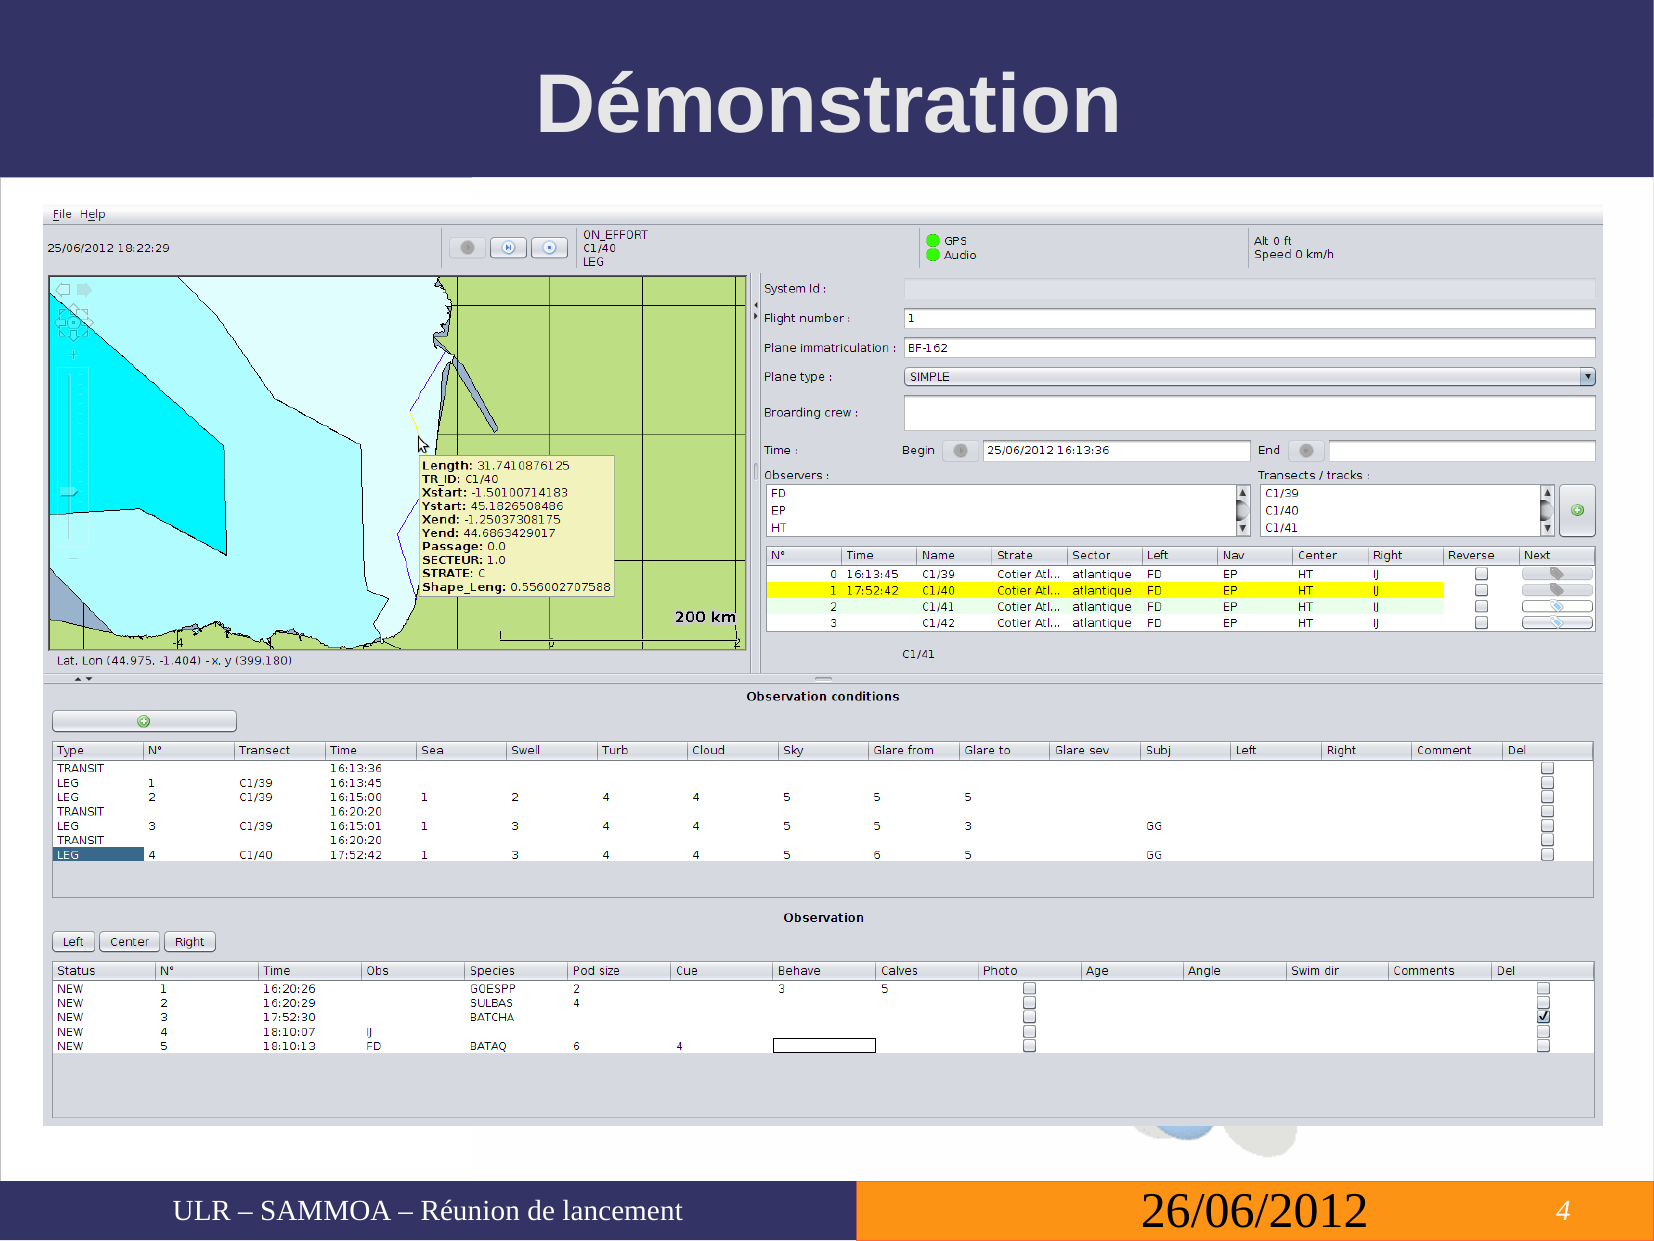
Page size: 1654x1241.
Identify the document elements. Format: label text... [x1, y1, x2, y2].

title Démonstration [123, 0, 1536, 204]
picture [43, 178, 1654, 1181]
